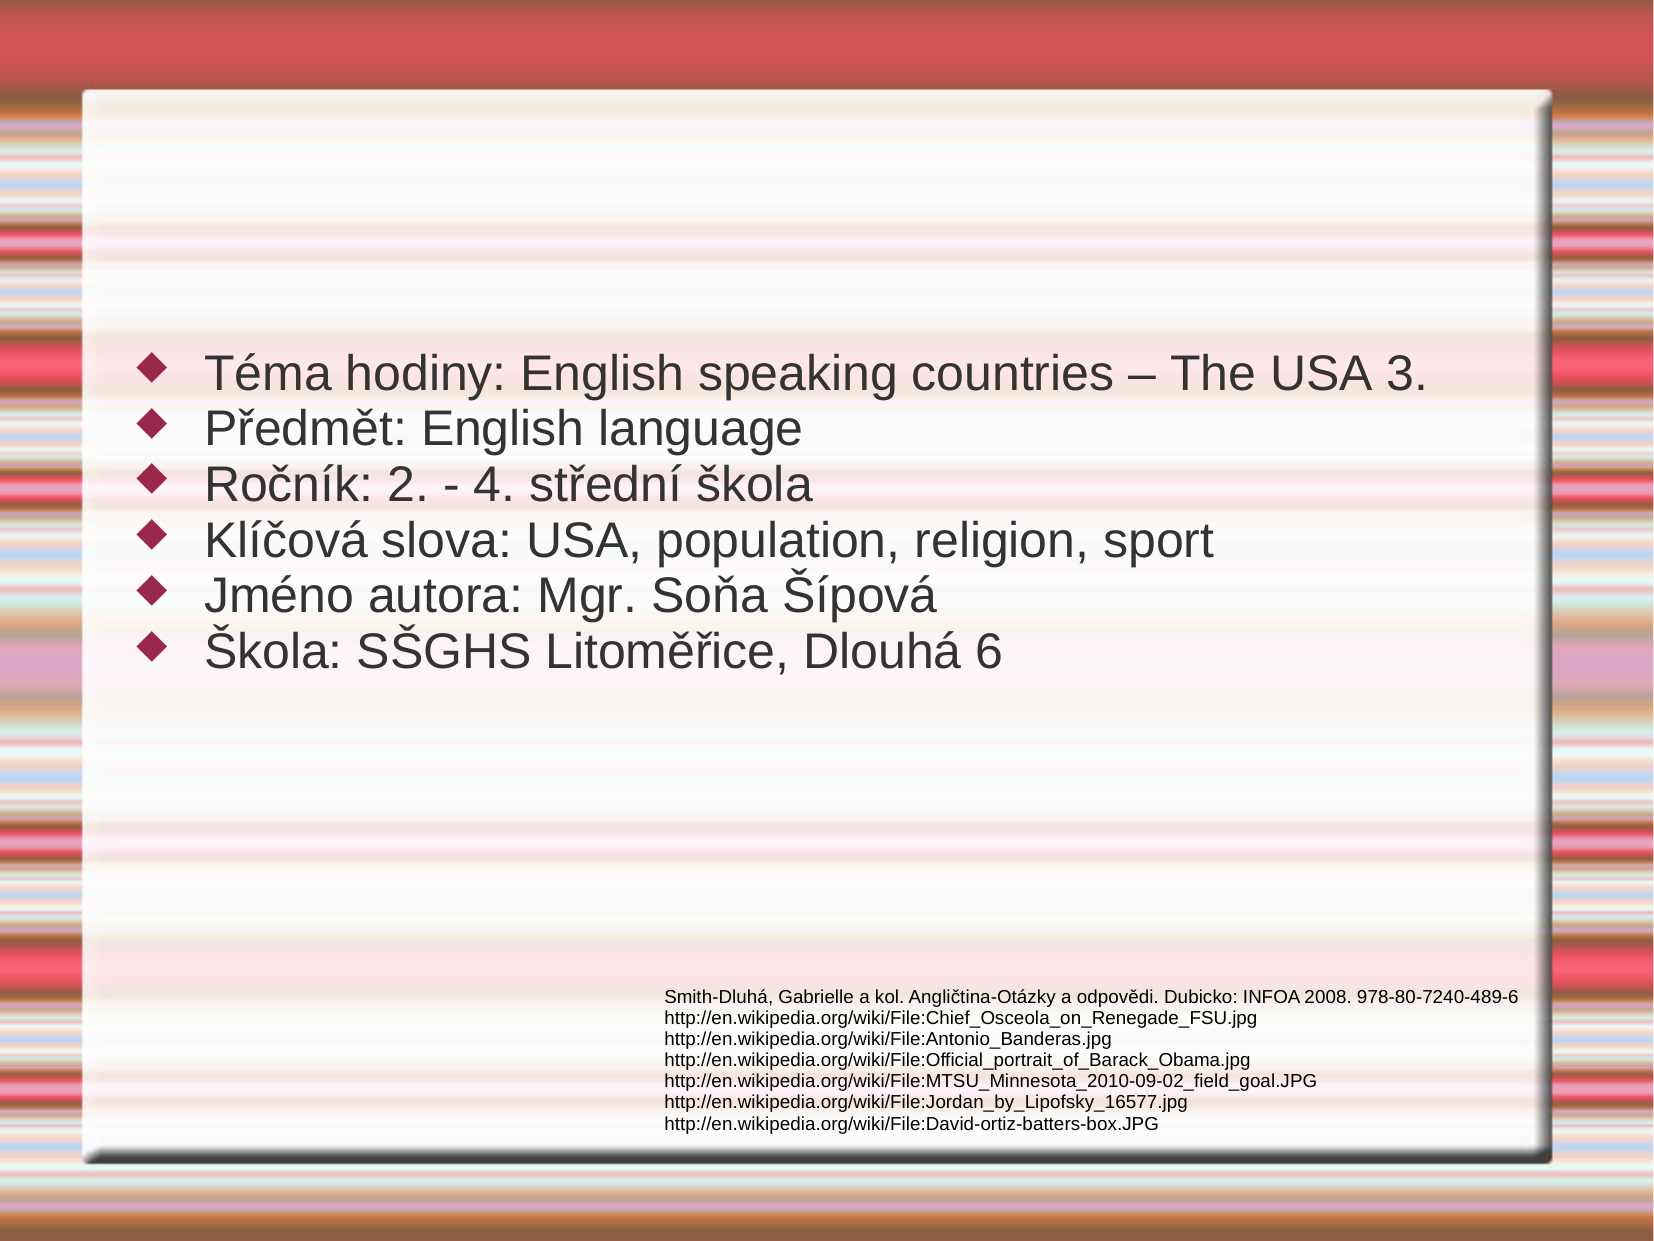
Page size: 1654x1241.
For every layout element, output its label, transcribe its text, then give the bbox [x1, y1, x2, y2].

picture [0, 0, 1654, 1241]
list Téma hodiny: English speaking countries – The USA 3. Předmět: English language Ročník: 2. - 4. střední škola Klíčová slova: USA, population, religion, sport Jméno autora: Mgr. Soňa Šípová Škola: SŠGHS Litoměřice, Dlouhá 6 [121, 344, 1534, 1127]
text_box Smith-Dluhá, Gabrielle a kol. Angličtina-Otázky a odpovědi. Dubicko: INFOA 2008. 978-80-7240-489-6 http://en.wikipedia.org/wiki/File:Chief_Osceola_on_Renegade_FSU.jpg http://en.wikipedia.org/wiki/File:Antonio_Banderas.jpg http://en.wikipedia.org/wiki/File:Official_portrait_of_Barack_Obama.jpg http://en.wikipedia.org/wiki/File:MTSU_Minnesota_2010-09-02_field_goal.JPG http://en.wikipedia.org/wiki/File:Jordan_by_Lipofsky_16577.jpg http://en.wikipedia.org/wiki/File:David-ortiz-batters-box.JPG [649, 958, 1554, 1182]
